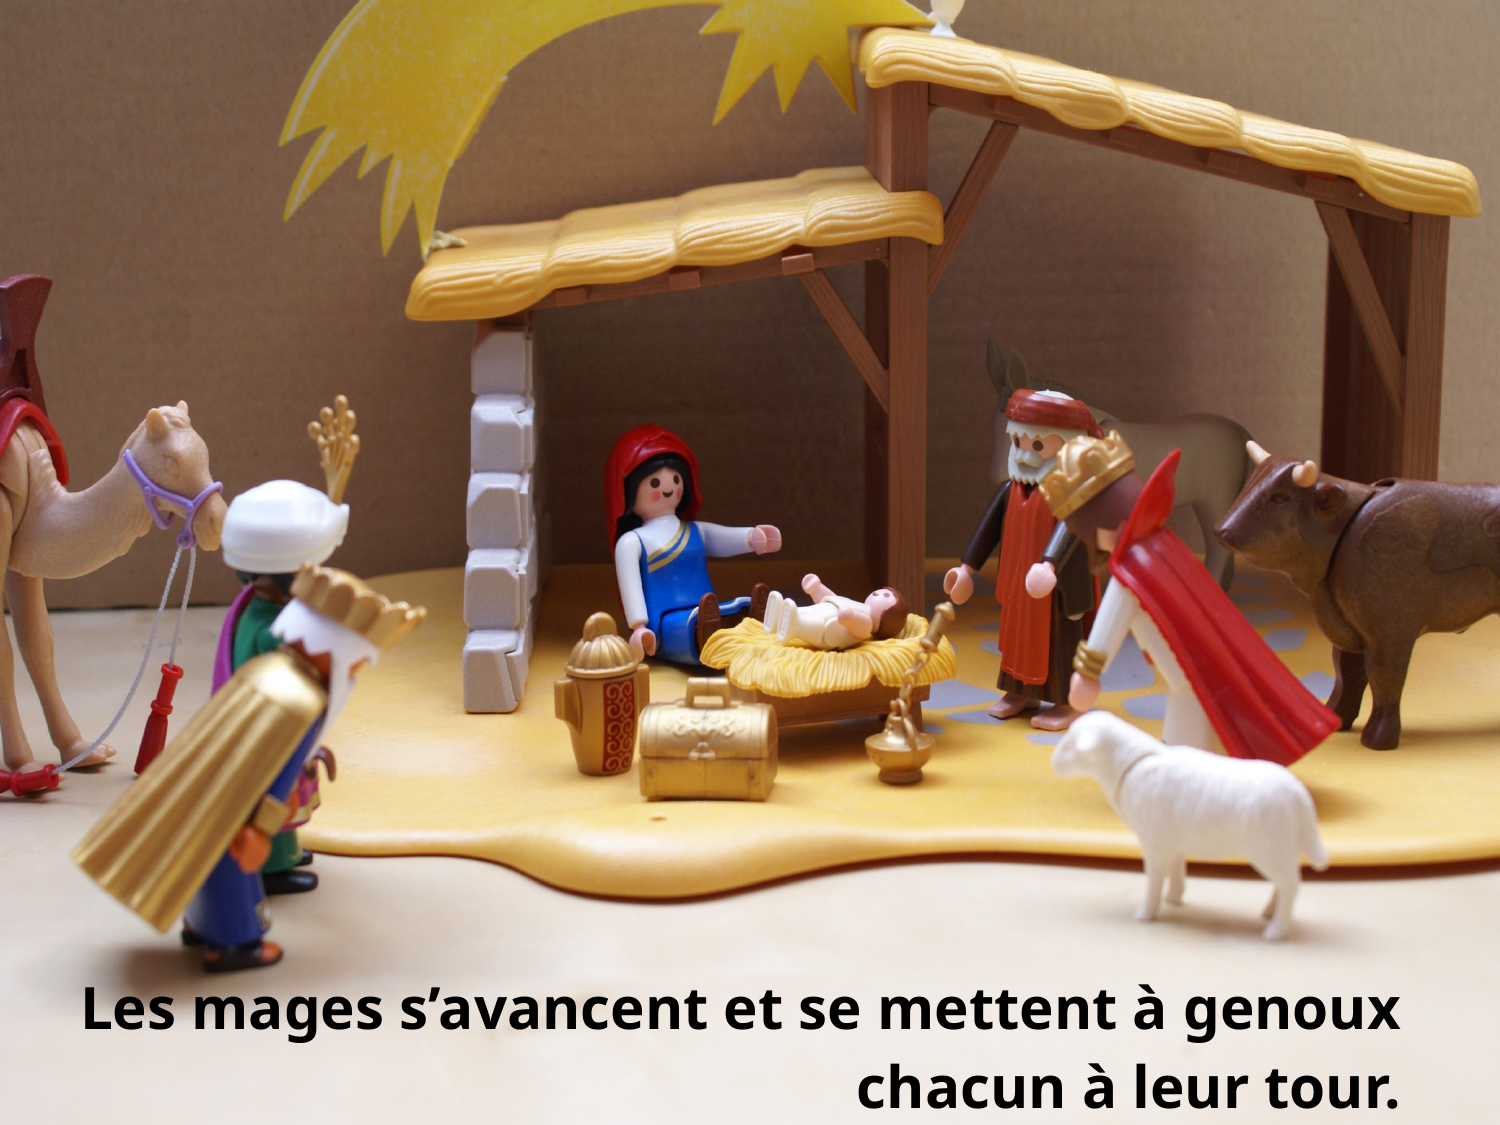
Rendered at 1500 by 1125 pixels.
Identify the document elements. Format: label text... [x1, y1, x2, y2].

text_box Les mages s’avancent et se mettent à genoux chacun à leur tour. [64, 952, 1475, 1125]
picture [0, 0, 1500, 1125]
